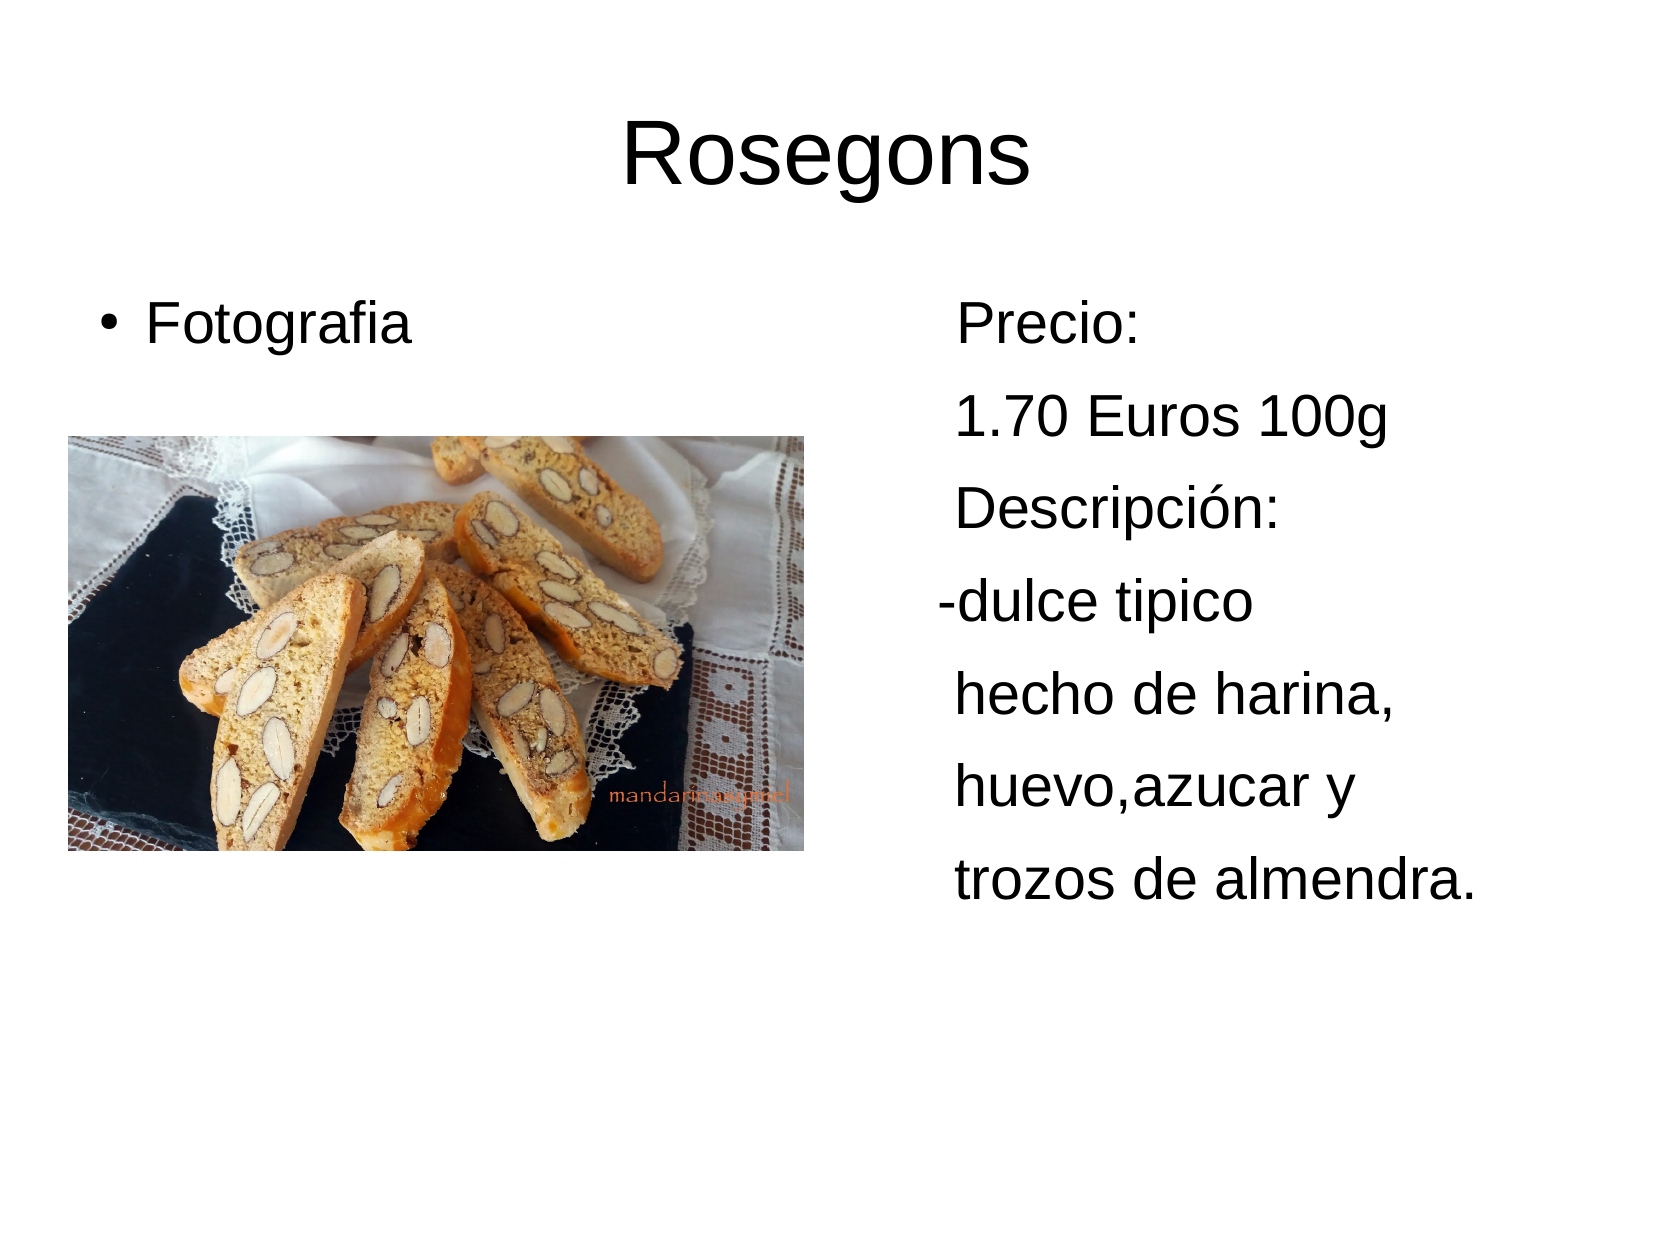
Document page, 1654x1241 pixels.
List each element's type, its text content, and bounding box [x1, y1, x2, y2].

list Fotografia Precio: 1.70 Euros 100g Descripción: -dulce tipico hecho de harina, huevo,azucar y trozos de almendra. [82, 290, 1571, 1010]
title Rosegons [82, 49, 1571, 257]
picture [68, 436, 804, 851]
